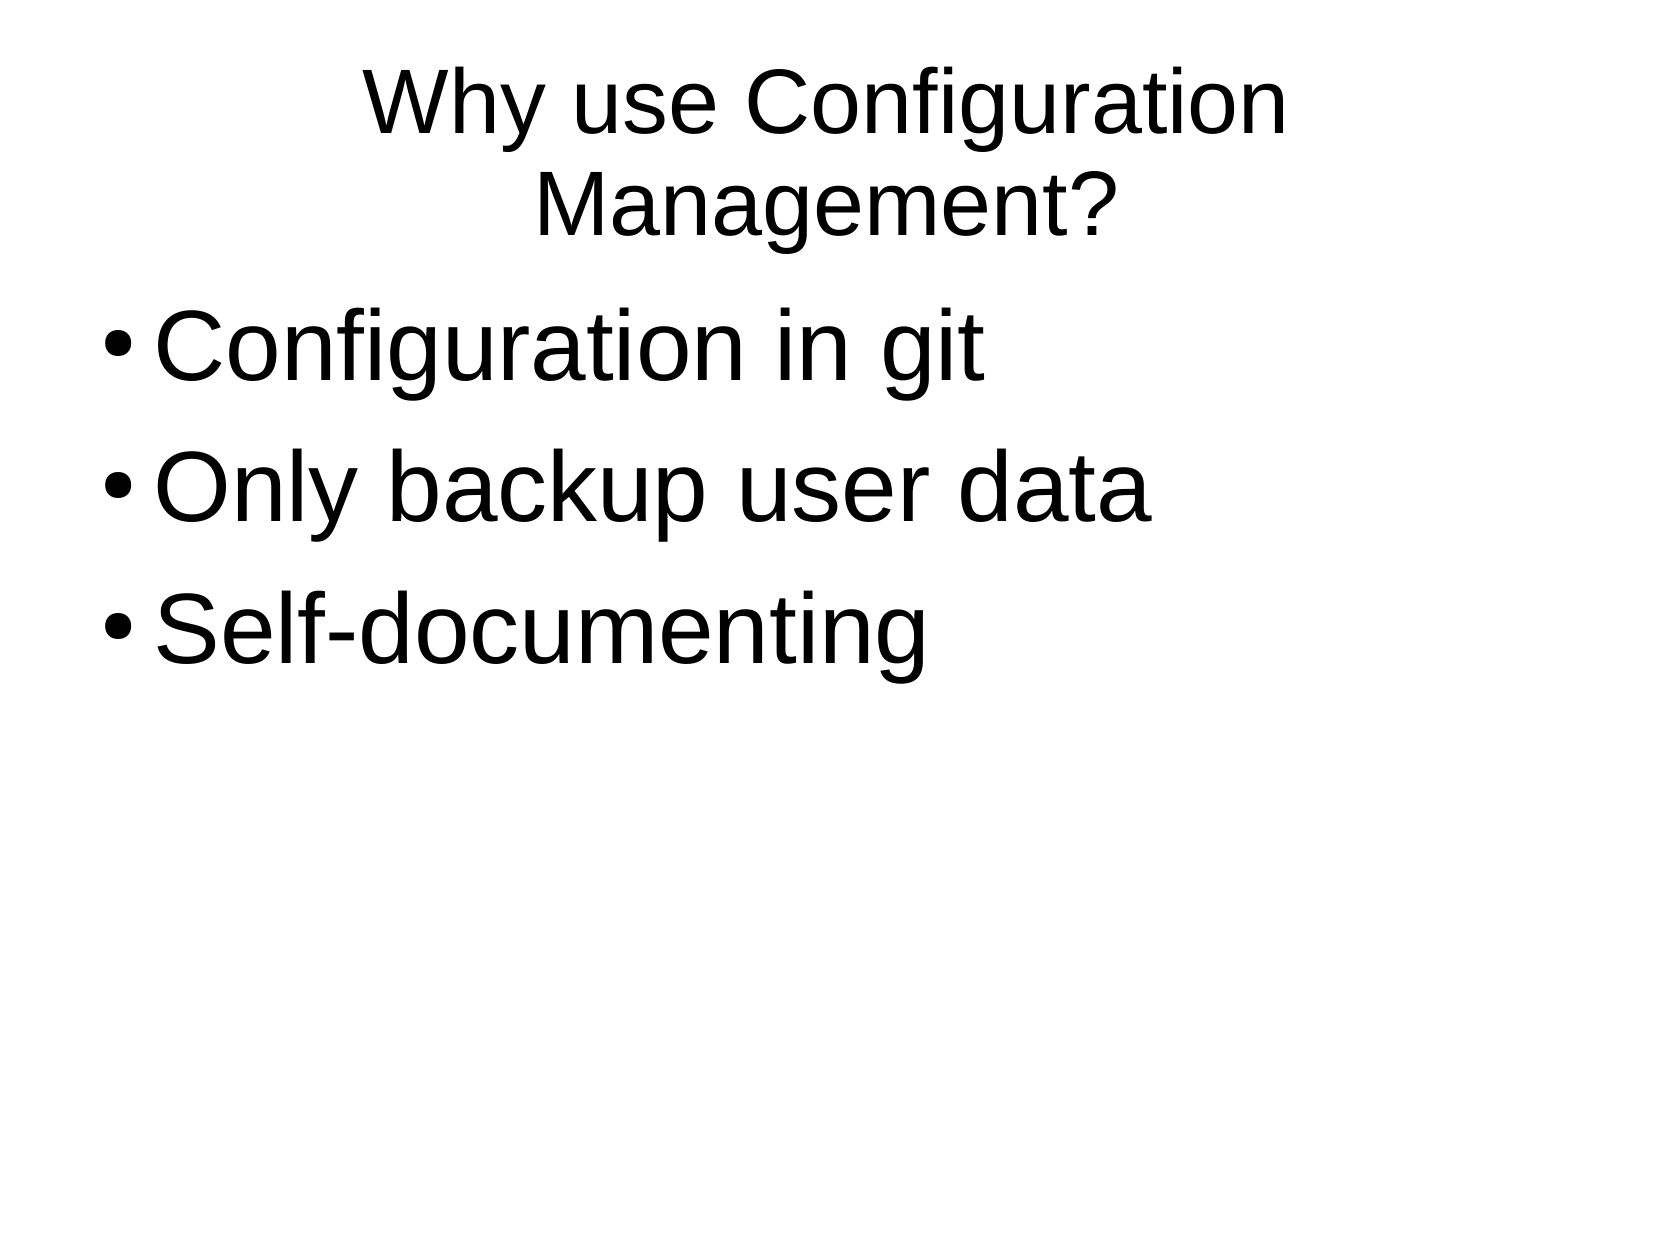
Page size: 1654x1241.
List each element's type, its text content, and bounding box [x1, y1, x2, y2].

title Why use Configuration Management? [82, 49, 1571, 257]
list Configuration in git Only backup user data Self-documenting [82, 290, 1571, 1010]
